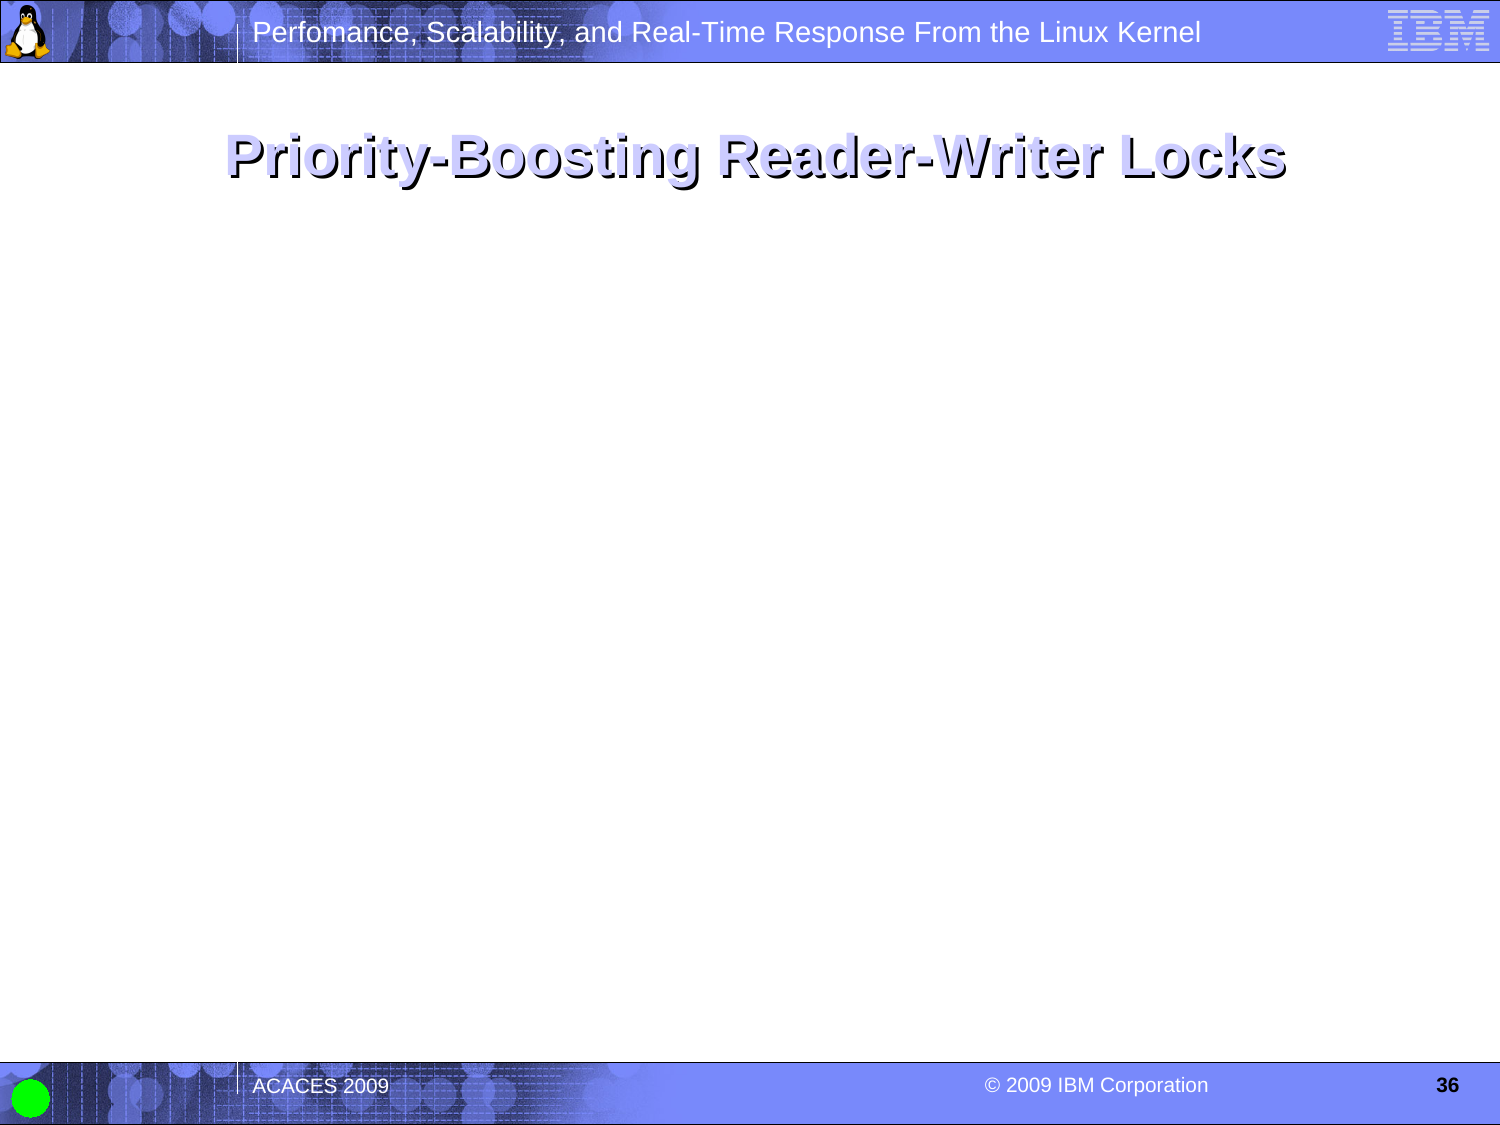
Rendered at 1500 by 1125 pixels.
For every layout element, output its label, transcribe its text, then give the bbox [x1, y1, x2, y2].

title Priority-Boosting Reader-Writer Locks [79, 124, 1433, 192]
text_box [11, 1079, 50, 1118]
picture [1, 1, 1500, 62]
picture [0, 1063, 1500, 1124]
